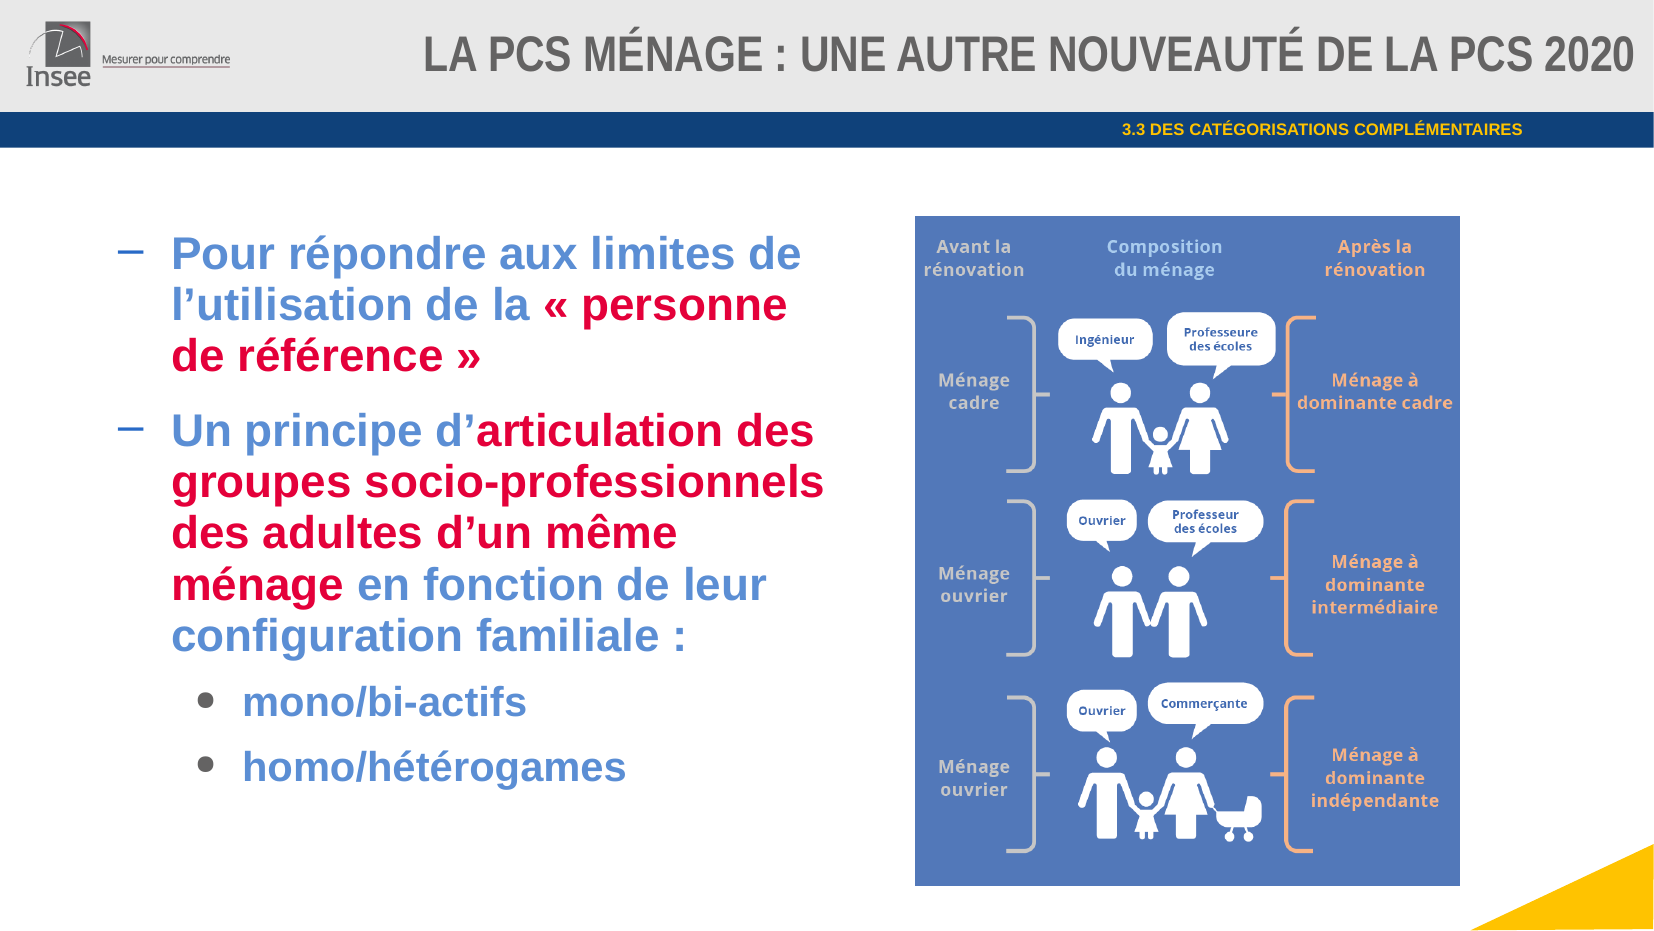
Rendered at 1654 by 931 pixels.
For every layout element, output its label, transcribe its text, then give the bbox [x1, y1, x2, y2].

picture [915, 216, 1460, 886]
title La pcs ménage : une autre nouveauté de la pcs 2020 [200, 0, 1648, 107]
picture [23, 0, 200, 89]
list Pour répondre aux limites de l’utilisation de la « personne de référence » Un principe d’articulation des groupes socio-professionnels des adultes d’un même ménage en fonction de leur configuration familiale : mono/bi-actifs homo/hétérogames [29, 59, 827, 822]
